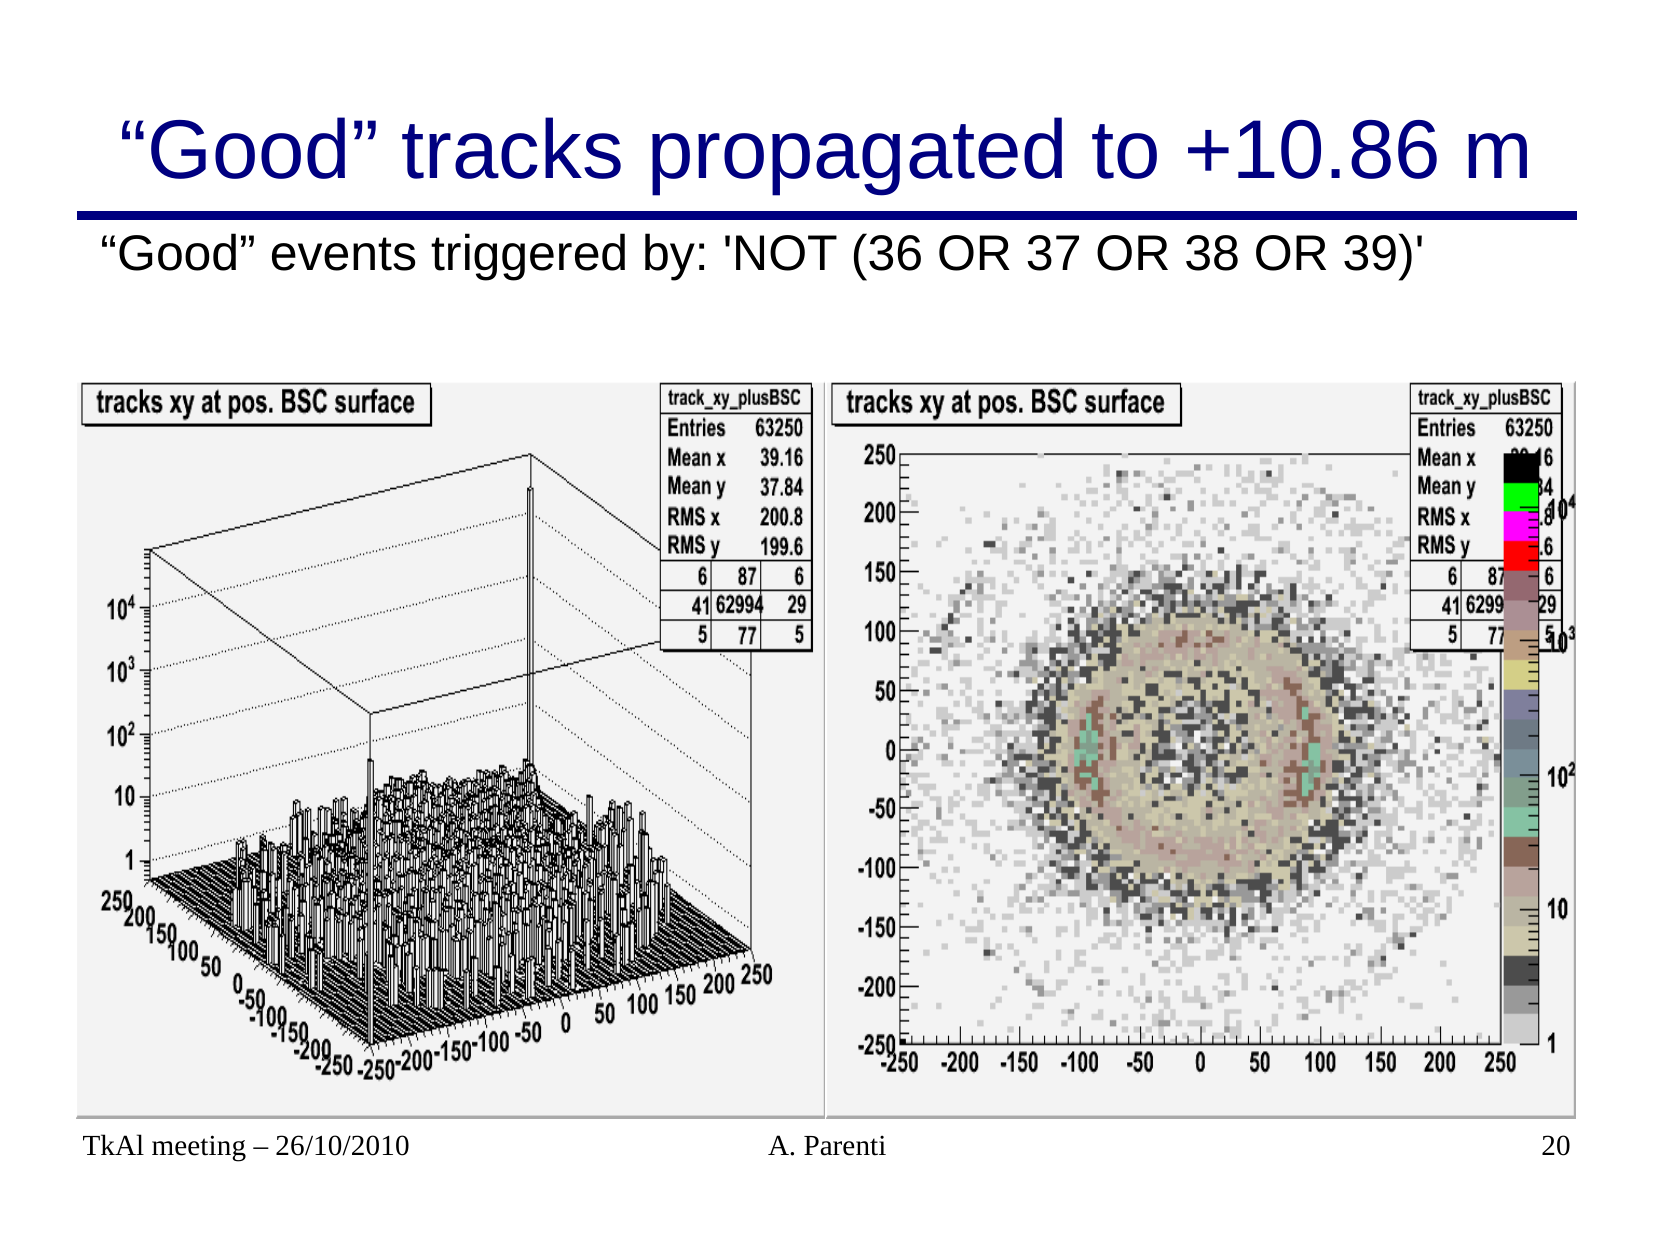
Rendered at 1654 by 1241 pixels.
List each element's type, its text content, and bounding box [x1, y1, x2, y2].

picture [75, 380, 1576, 1120]
title “Good” tracks propagated to +10.86 m [82, 82, 1571, 218]
list “Good” events triggered by: 'NOT (36 OR 37 OR 38 OR 39)' [82, 225, 1571, 380]
